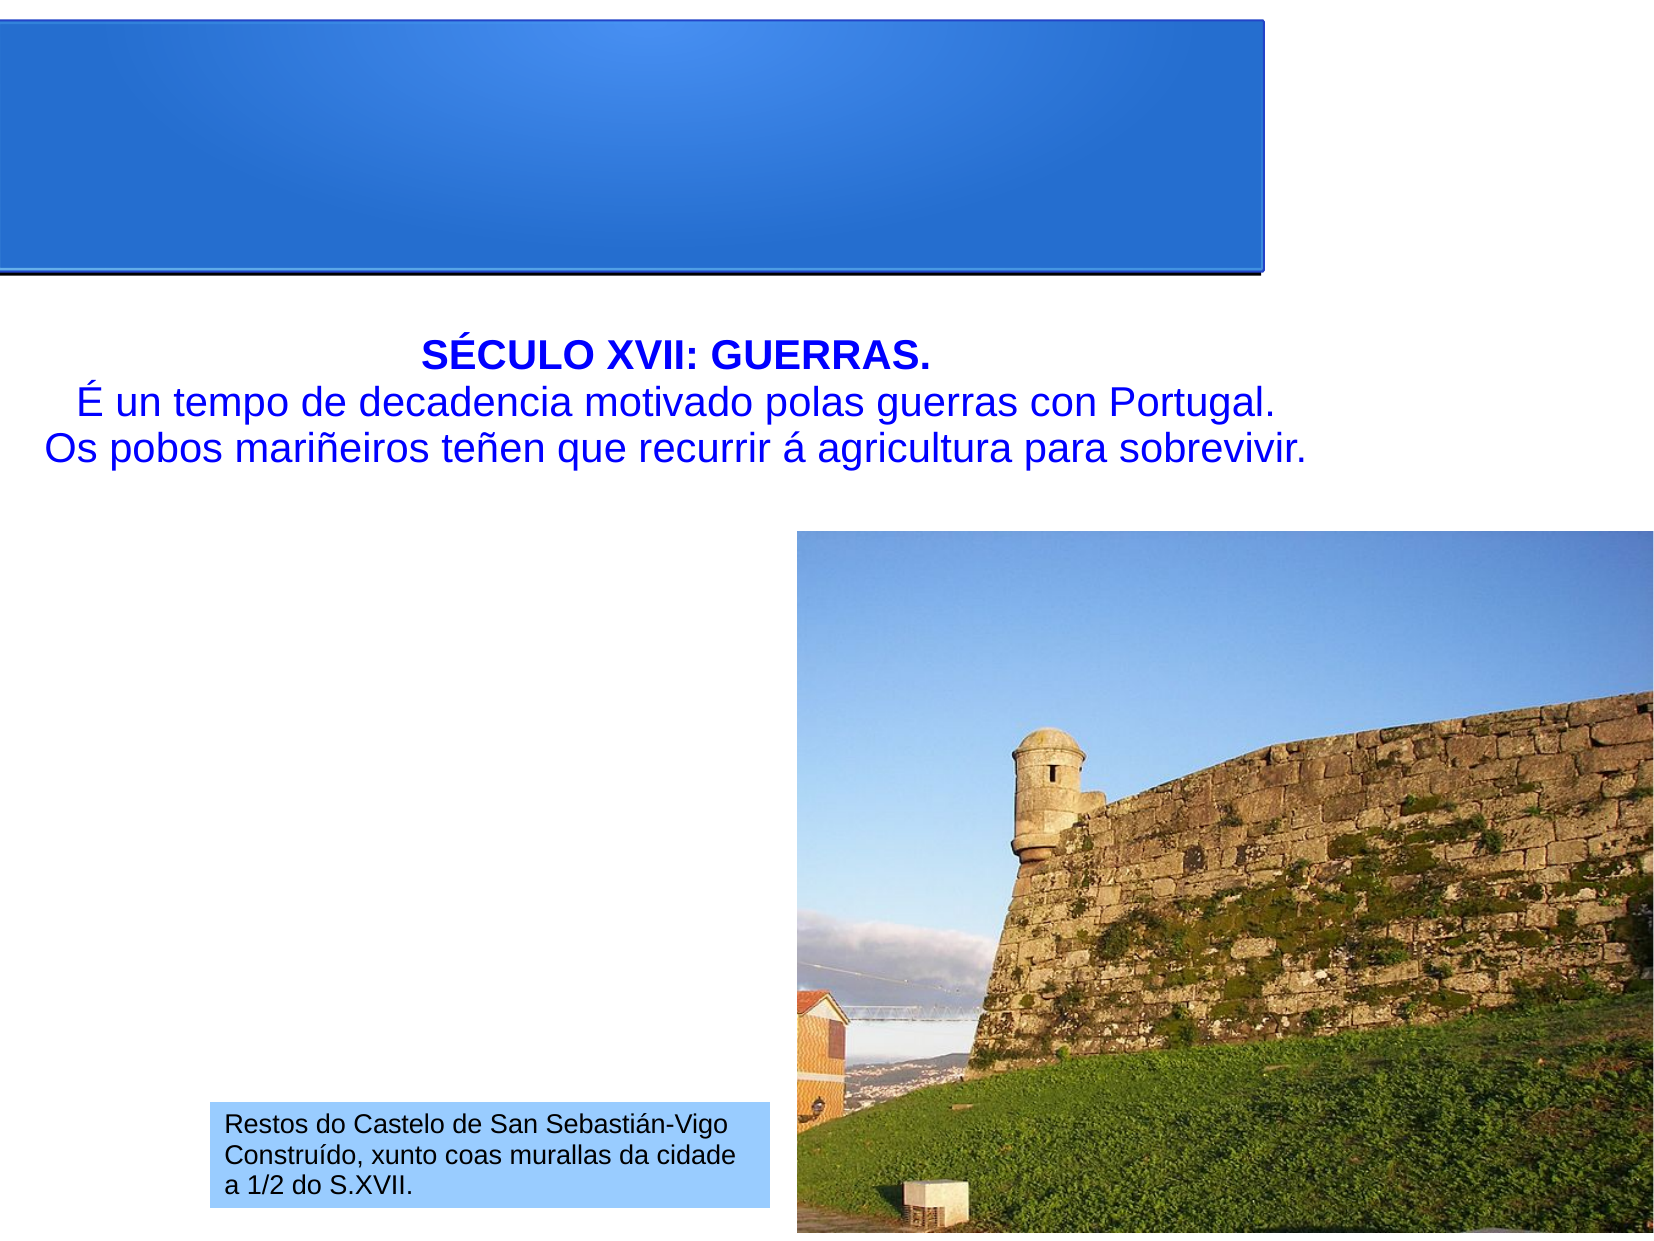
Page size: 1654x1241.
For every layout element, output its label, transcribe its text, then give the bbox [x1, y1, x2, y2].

table_header Restos do Castelo de San Sebastián-Vigo Construído, xunto coas murallas da cidade a 1/2 do S.XVII. [210, 1102, 770, 1208]
text_box SÉCULO XVII: GUERRAS. É un tempo de decadencia motivado polas guerras con Portugal. Os pobos mariñeiros teñen que recurrir á agricultura para sobrevivir. [29, 324, 1654, 1182]
picture [797, 531, 1654, 1233]
